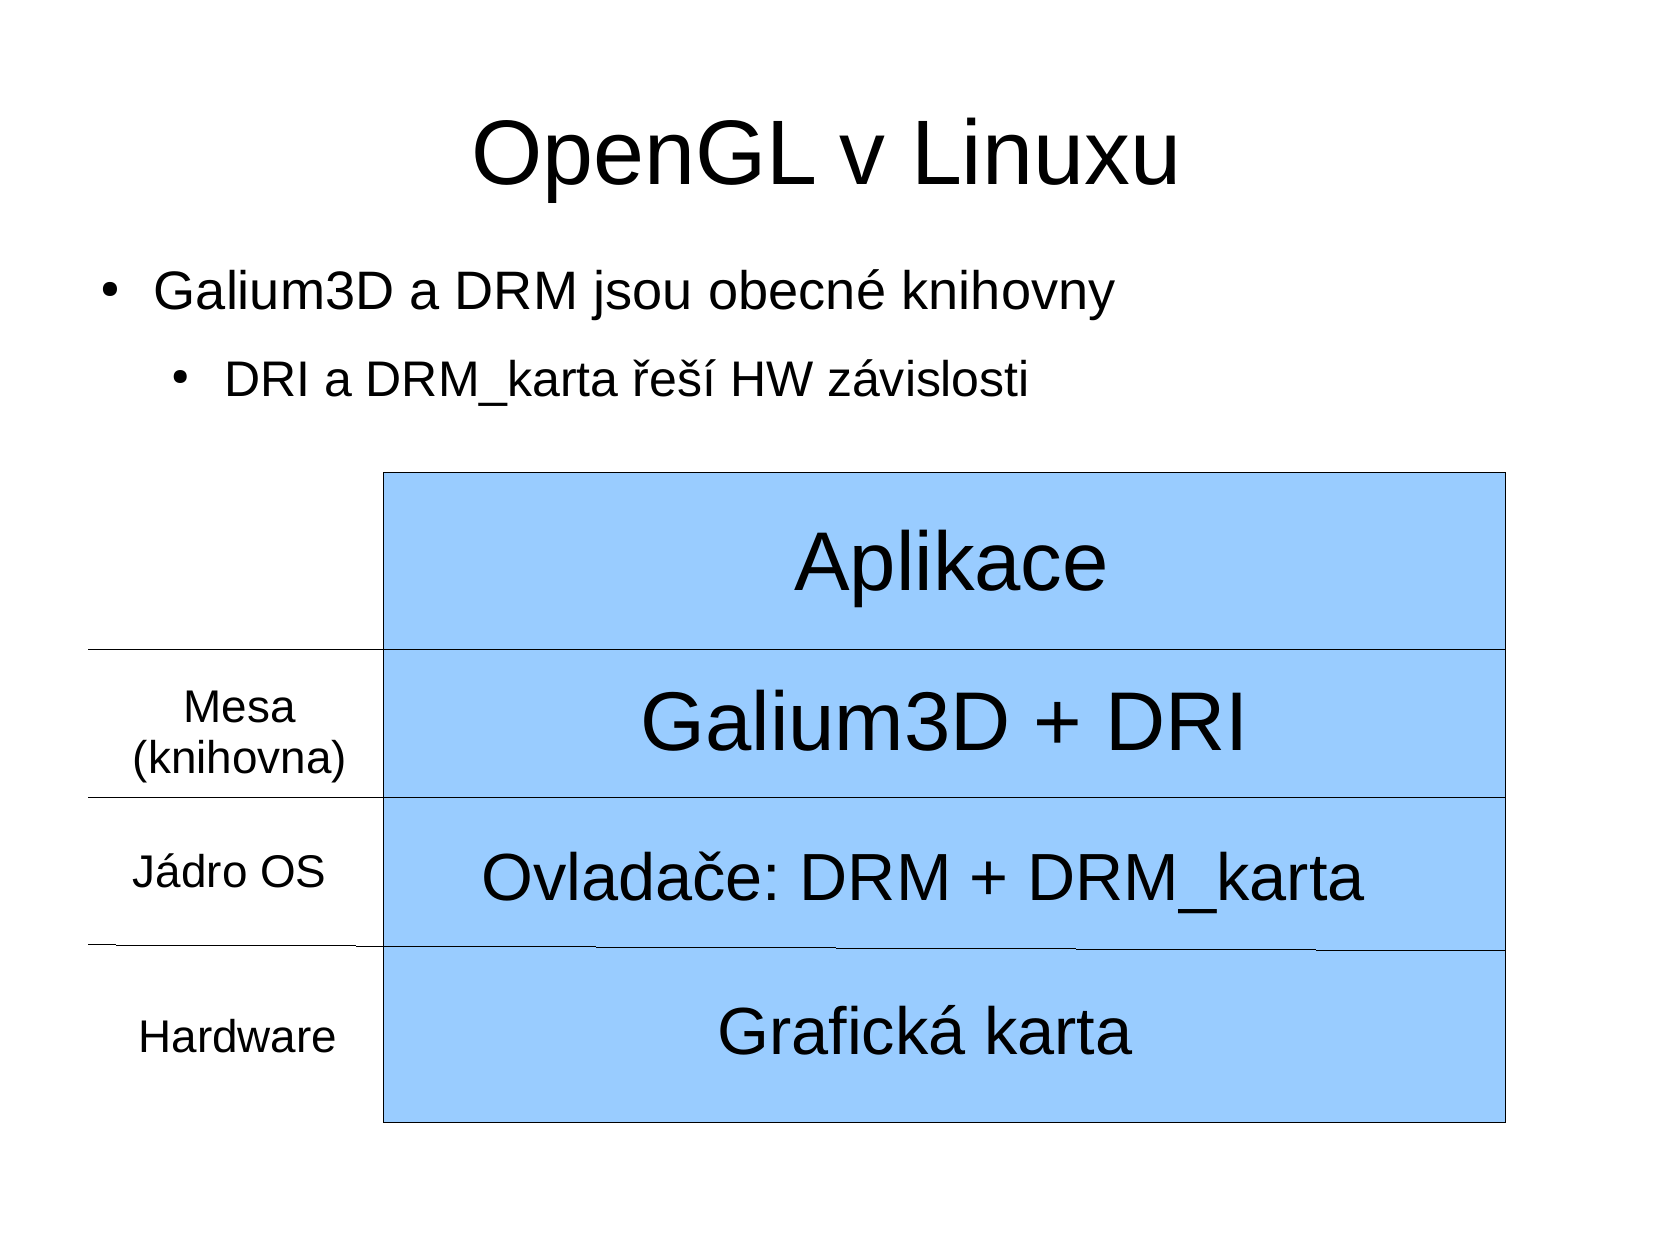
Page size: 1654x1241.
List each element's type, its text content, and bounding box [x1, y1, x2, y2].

text_box Aplikace [779, 508, 1124, 616]
text_box Grafická karta [702, 986, 1148, 1076]
text_box Jádro OS [118, 838, 355, 905]
text_box [383, 798, 1506, 1123]
text_box Ovladače: DRM + DRM_karta [466, 832, 1441, 923]
list Galium3D a DRM jsou obecné knihovny DRI a DRM_karta řeší HW závislosti [82, 260, 1571, 407]
text_box [383, 650, 1506, 797]
text_box Hardware [124, 1003, 361, 1071]
text_box Galium3D + DRI [625, 667, 1265, 776]
text_box [383, 472, 1506, 649]
title OpenGL v Linuxu [82, 56, 1571, 250]
text_box Mesa (knihovna) [118, 673, 367, 804]
